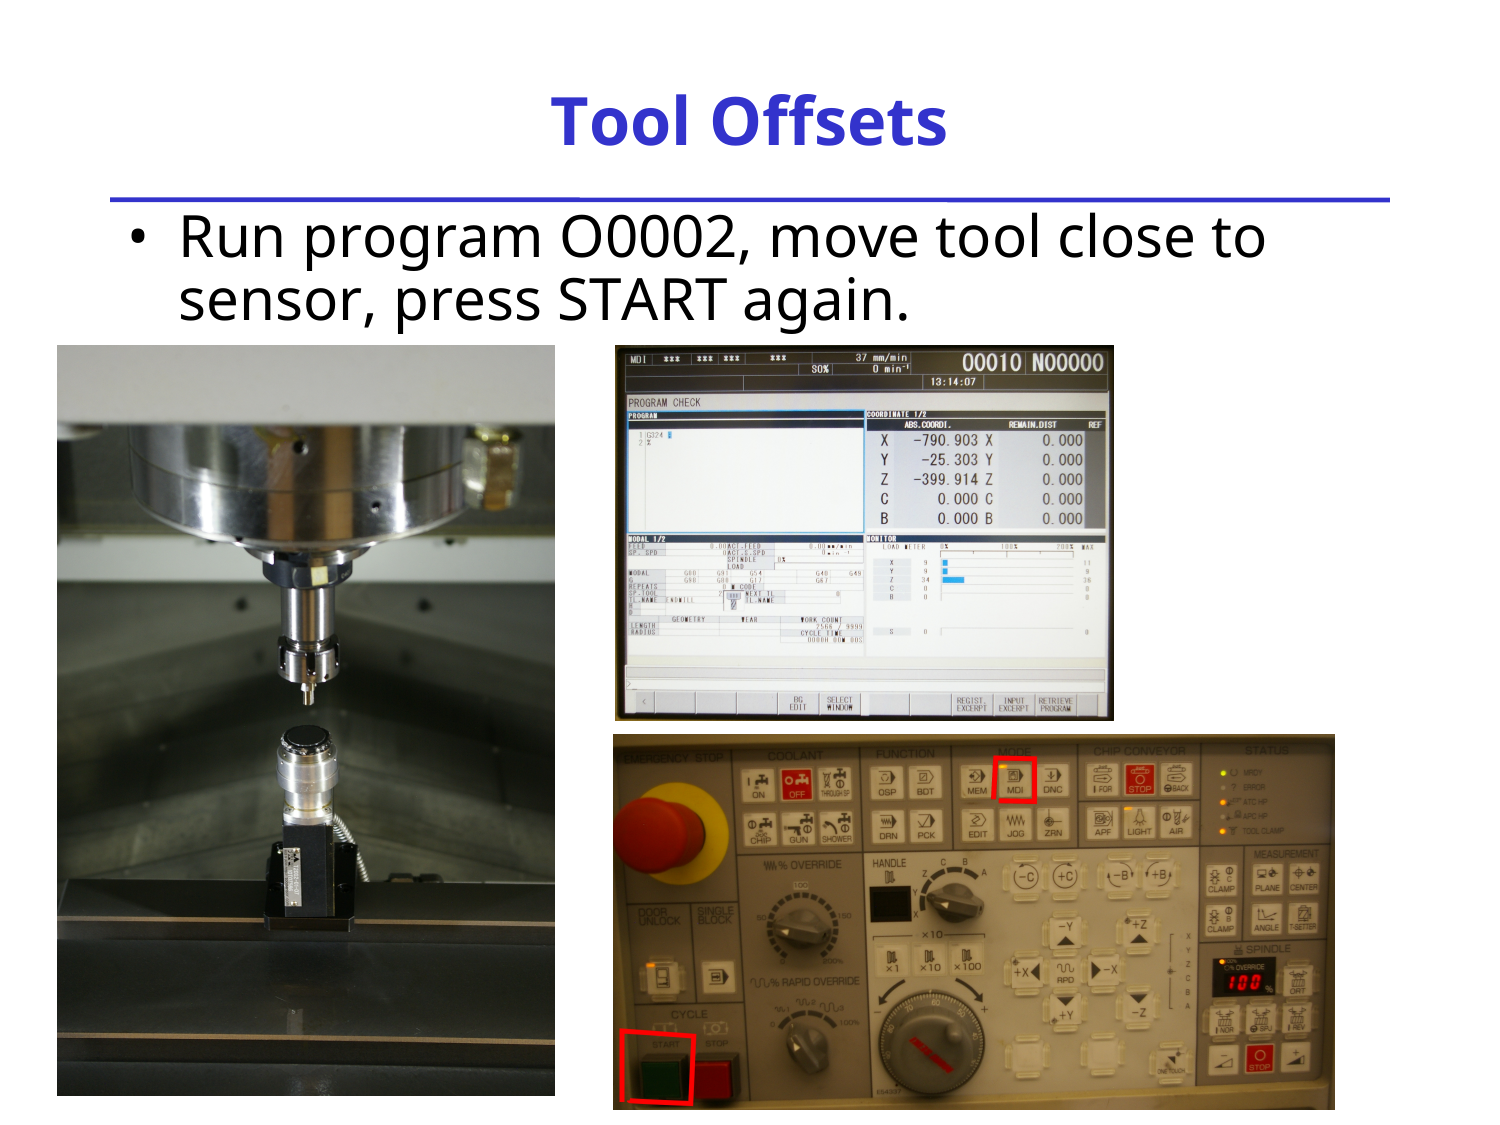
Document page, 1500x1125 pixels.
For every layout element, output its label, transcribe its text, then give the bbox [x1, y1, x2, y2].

picture [615, 345, 1114, 721]
list Run program O0002, move tool close to sensor, press START again. [112, 199, 1388, 589]
picture [613, 734, 1335, 1110]
picture [57, 345, 555, 1096]
title Tool Offsets [112, 50, 1388, 188]
